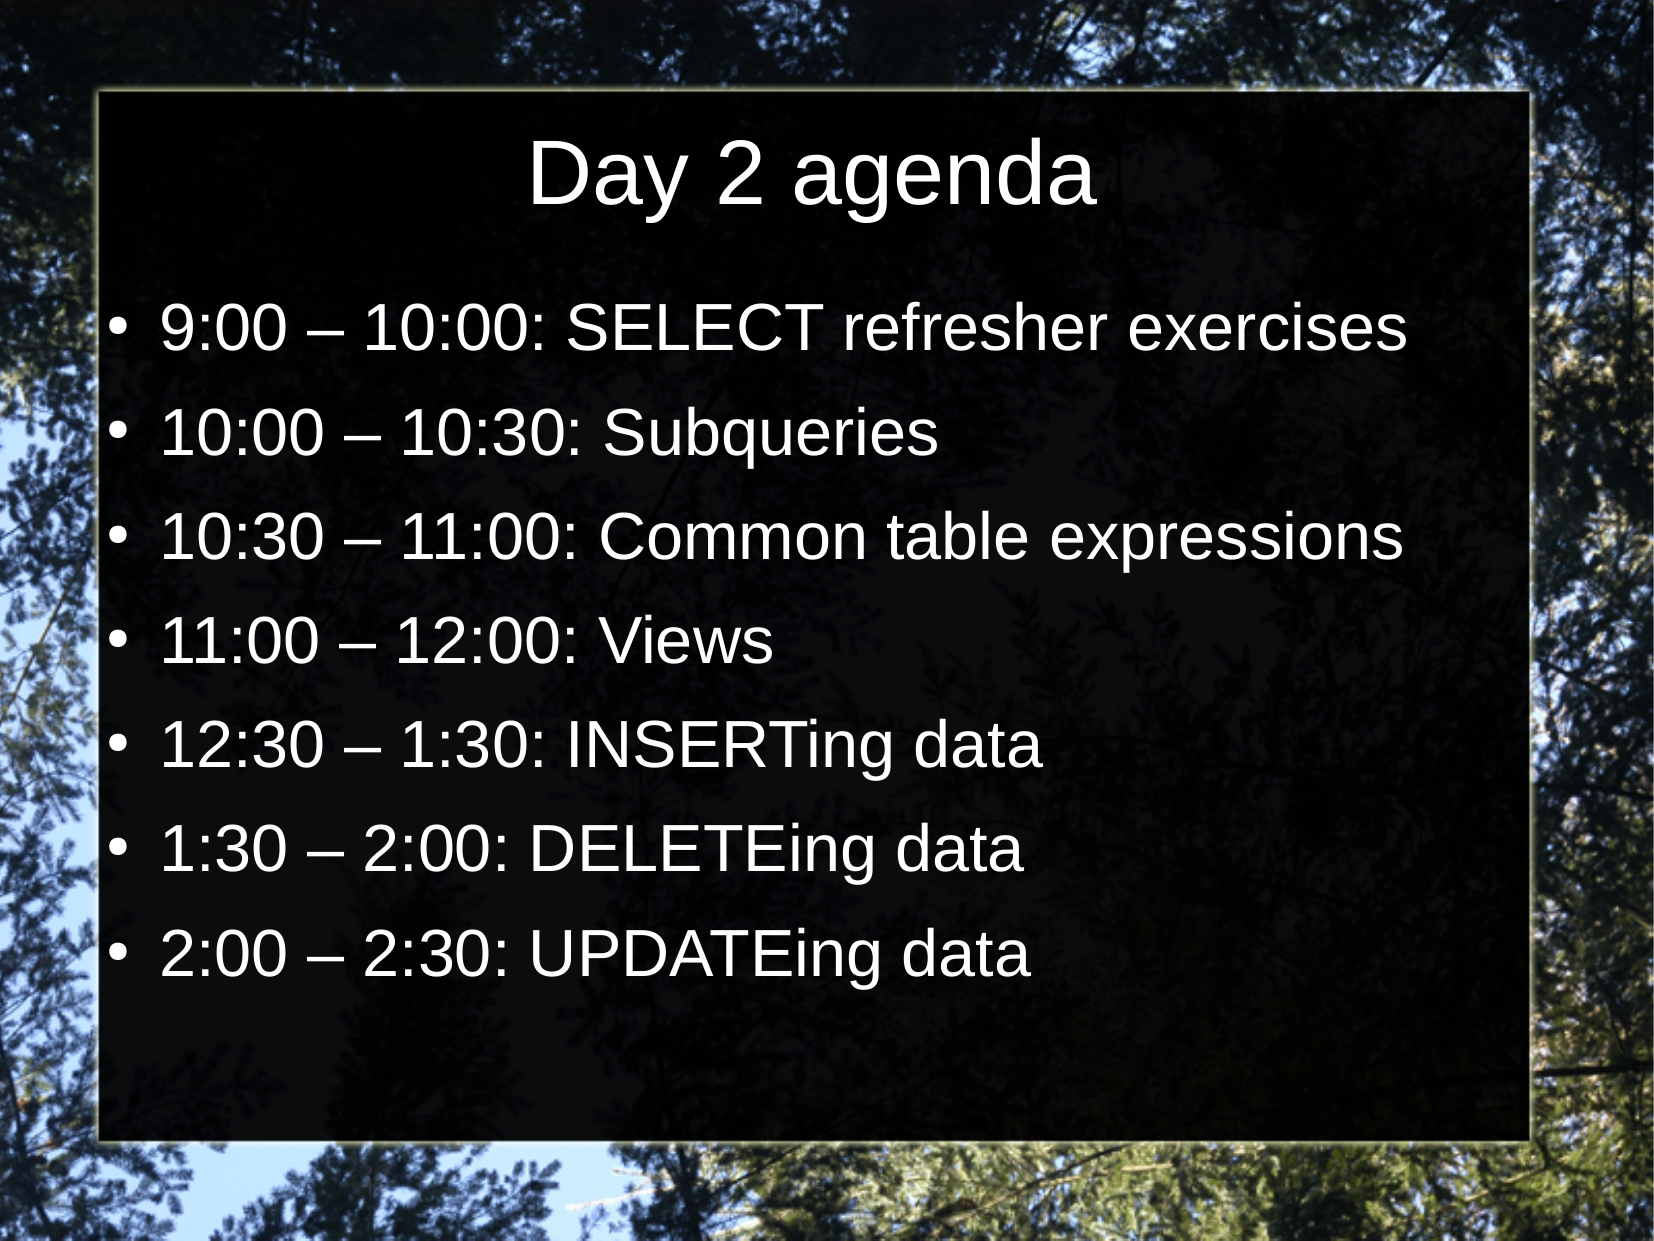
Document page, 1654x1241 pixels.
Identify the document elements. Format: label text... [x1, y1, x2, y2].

picture [0, 0, 1654, 1241]
title Day 2 agenda [88, 88, 1536, 257]
list 9:00 – 10:00: SELECT refresher exercises 10:00 – 10:30: Subqueries 10:30 – 11:00: Common table expressions 11:00 – 12:00: Views 12:30 – 1:30: INSERTing data 1:30 – 2:00: DELETEing data 2:00 – 2:30: UPDATEing data [88, 290, 1536, 1010]
